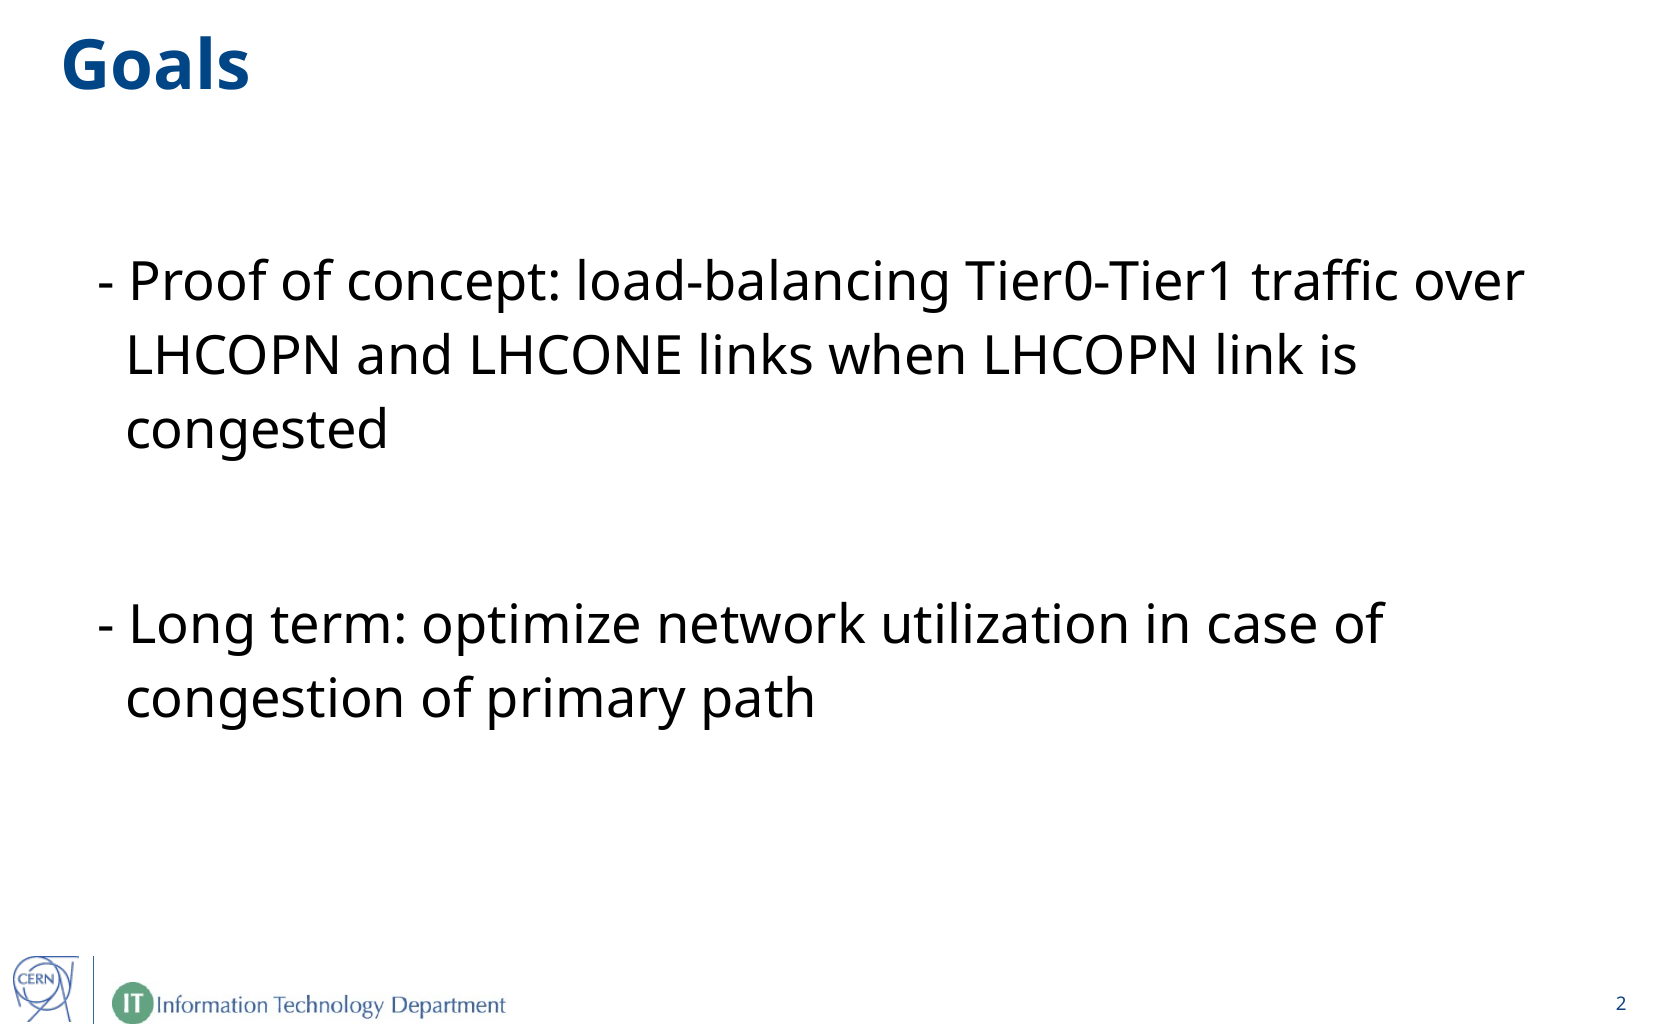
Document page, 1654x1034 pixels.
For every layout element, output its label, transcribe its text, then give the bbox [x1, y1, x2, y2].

picture [13, 956, 79, 1032]
title Goals [60, 0, 1528, 138]
text_box - Proof of concept: load-balancing Tier0-Tier1 traffic over LHCOPN and LHCONE links when LHCOPN link is congested - Long term: optimize network utilization in case of congestion of primary path [82, 137, 1563, 1034]
